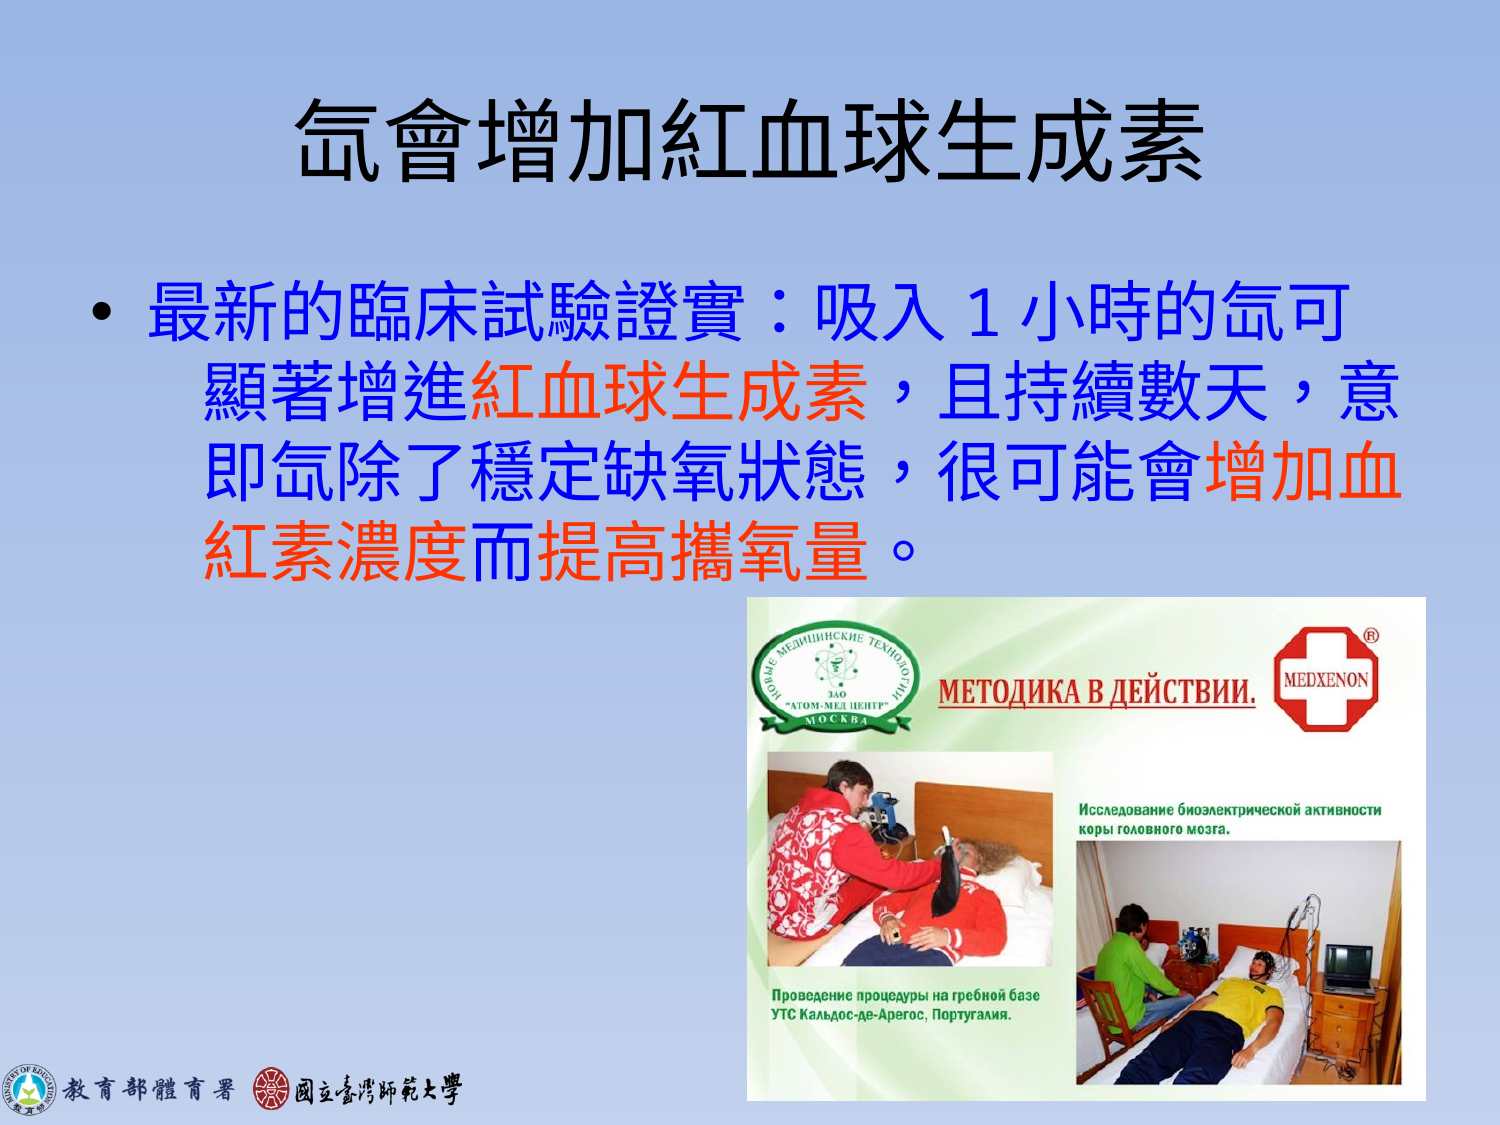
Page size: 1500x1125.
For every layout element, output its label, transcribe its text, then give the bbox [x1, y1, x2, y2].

list 最新的臨床試驗證實：吸入1小時的氙可顯著增進紅血球生成素，且持續數天，意即氙除了穩定缺氧狀態，很可能會增加血紅素濃度而提高攜氧量。 [75, 262, 1426, 621]
title 氙會增加紅血球生成素 [75, 45, 1426, 233]
picture [747, 597, 1426, 1101]
